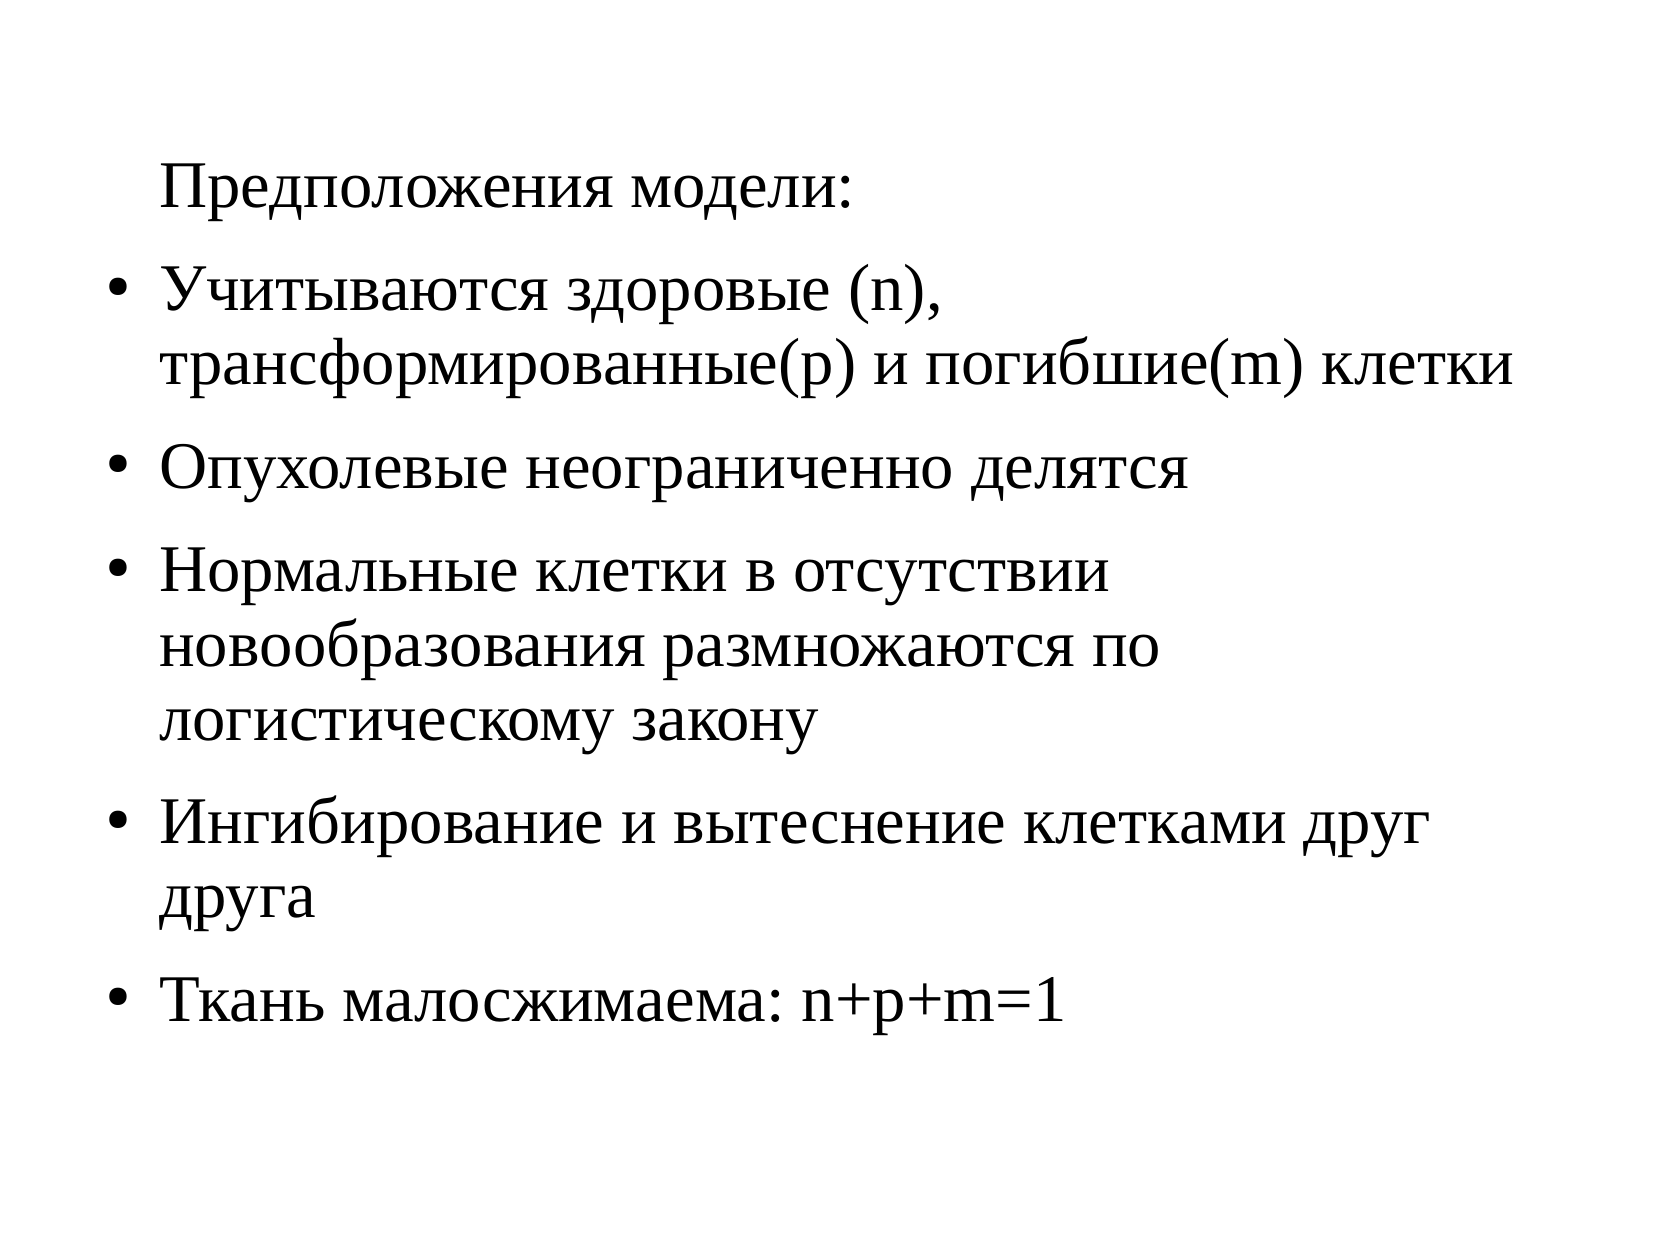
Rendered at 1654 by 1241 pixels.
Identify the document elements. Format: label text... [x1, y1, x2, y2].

list Предположения модели: Учитываются здоровые (n), трансформированные(p) и погибшие(m) клетки Опухолевые неограниченно делятся Нормальные клетки в отсутствии новообразования размножаются по логистическому закону Ингибирование и вытеснение клетками друг друга Ткань малосжимаема: n+p+m=1 [88, 147, 1577, 1036]
